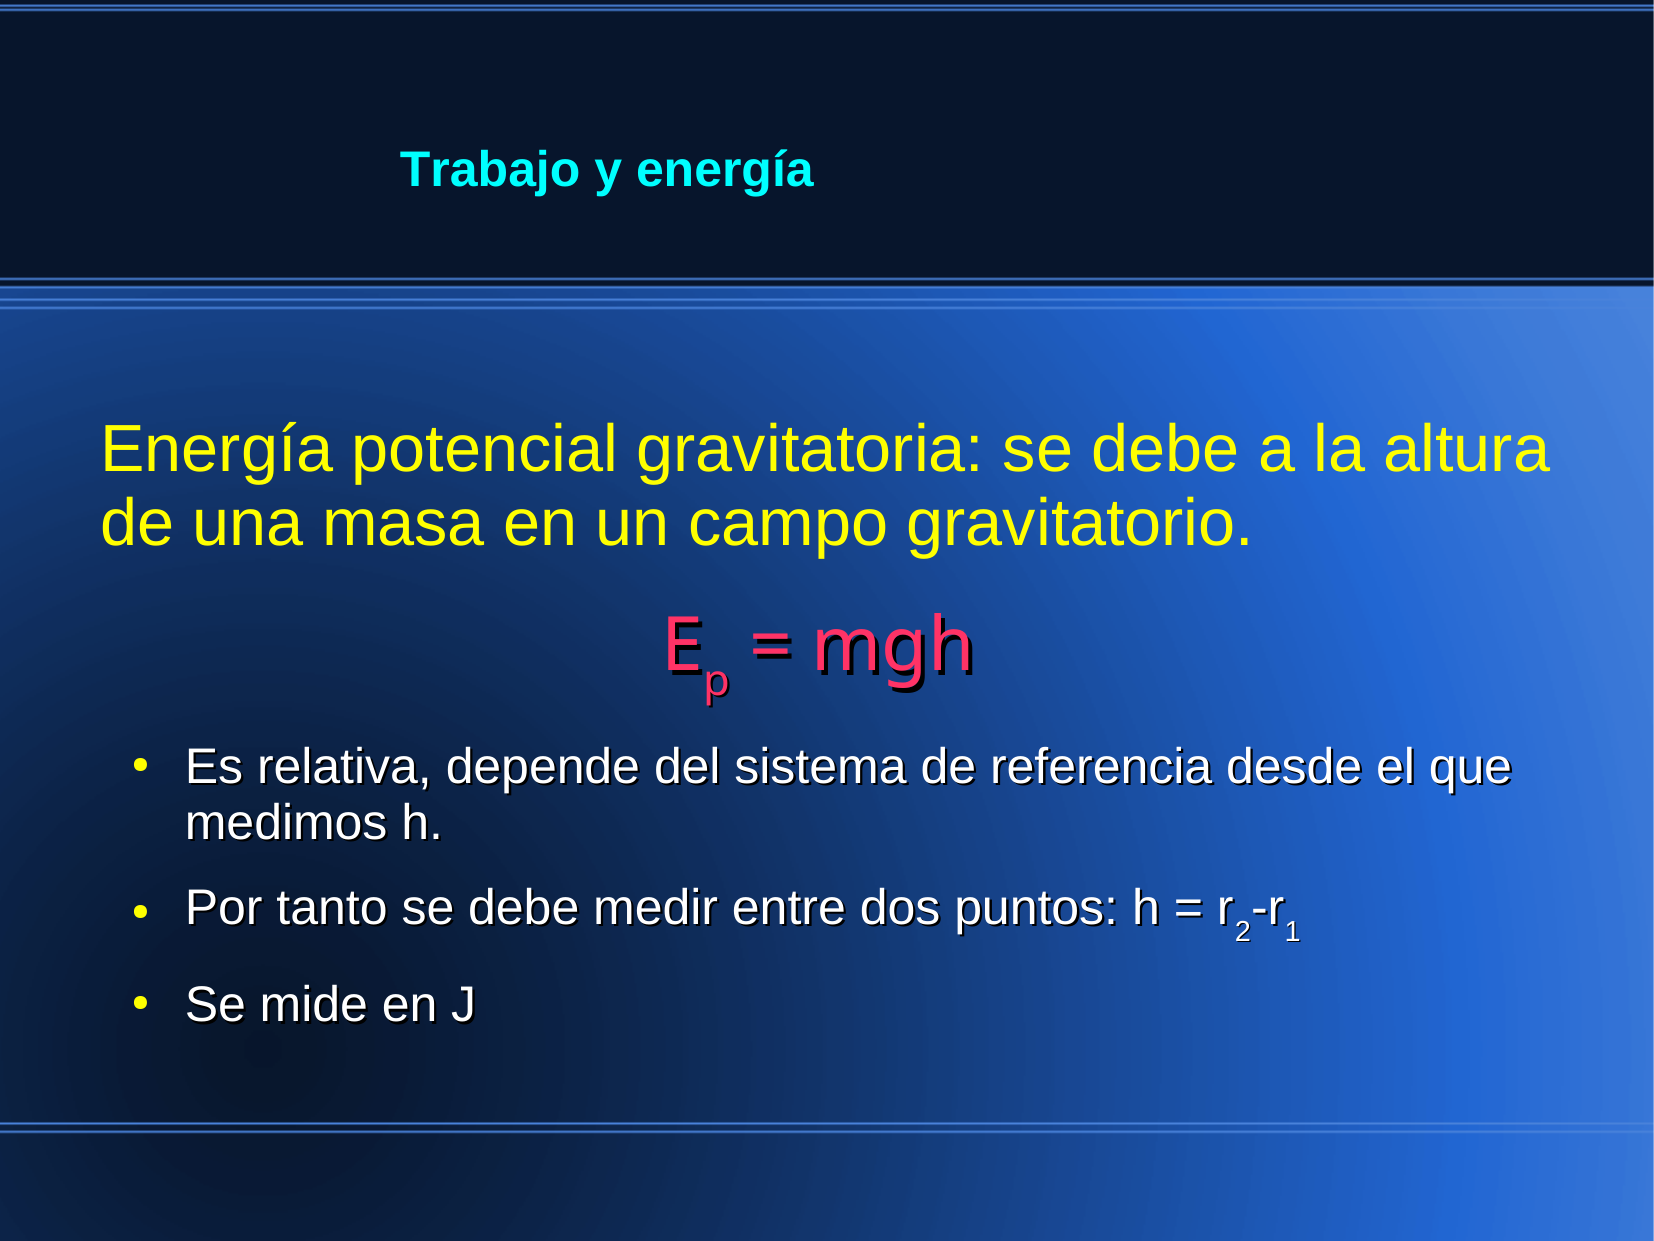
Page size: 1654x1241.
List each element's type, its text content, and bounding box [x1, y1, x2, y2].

list Energía potencial gravitatoria: se debe a la altura de una masa en un campo gravitatorio. [29, 306, 1595, 562]
text_box Ep = mgh [265, 590, 1300, 708]
picture [0, 0, 1654, 1241]
title Trabajo y energía [32, 118, 1182, 220]
text_box Es relativa, depende del sistema de referencia desde el que medimos h. Por tanto se debe medir entre dos puntos: h = r2-r1 Se mide en J [113, 738, 1595, 1035]
